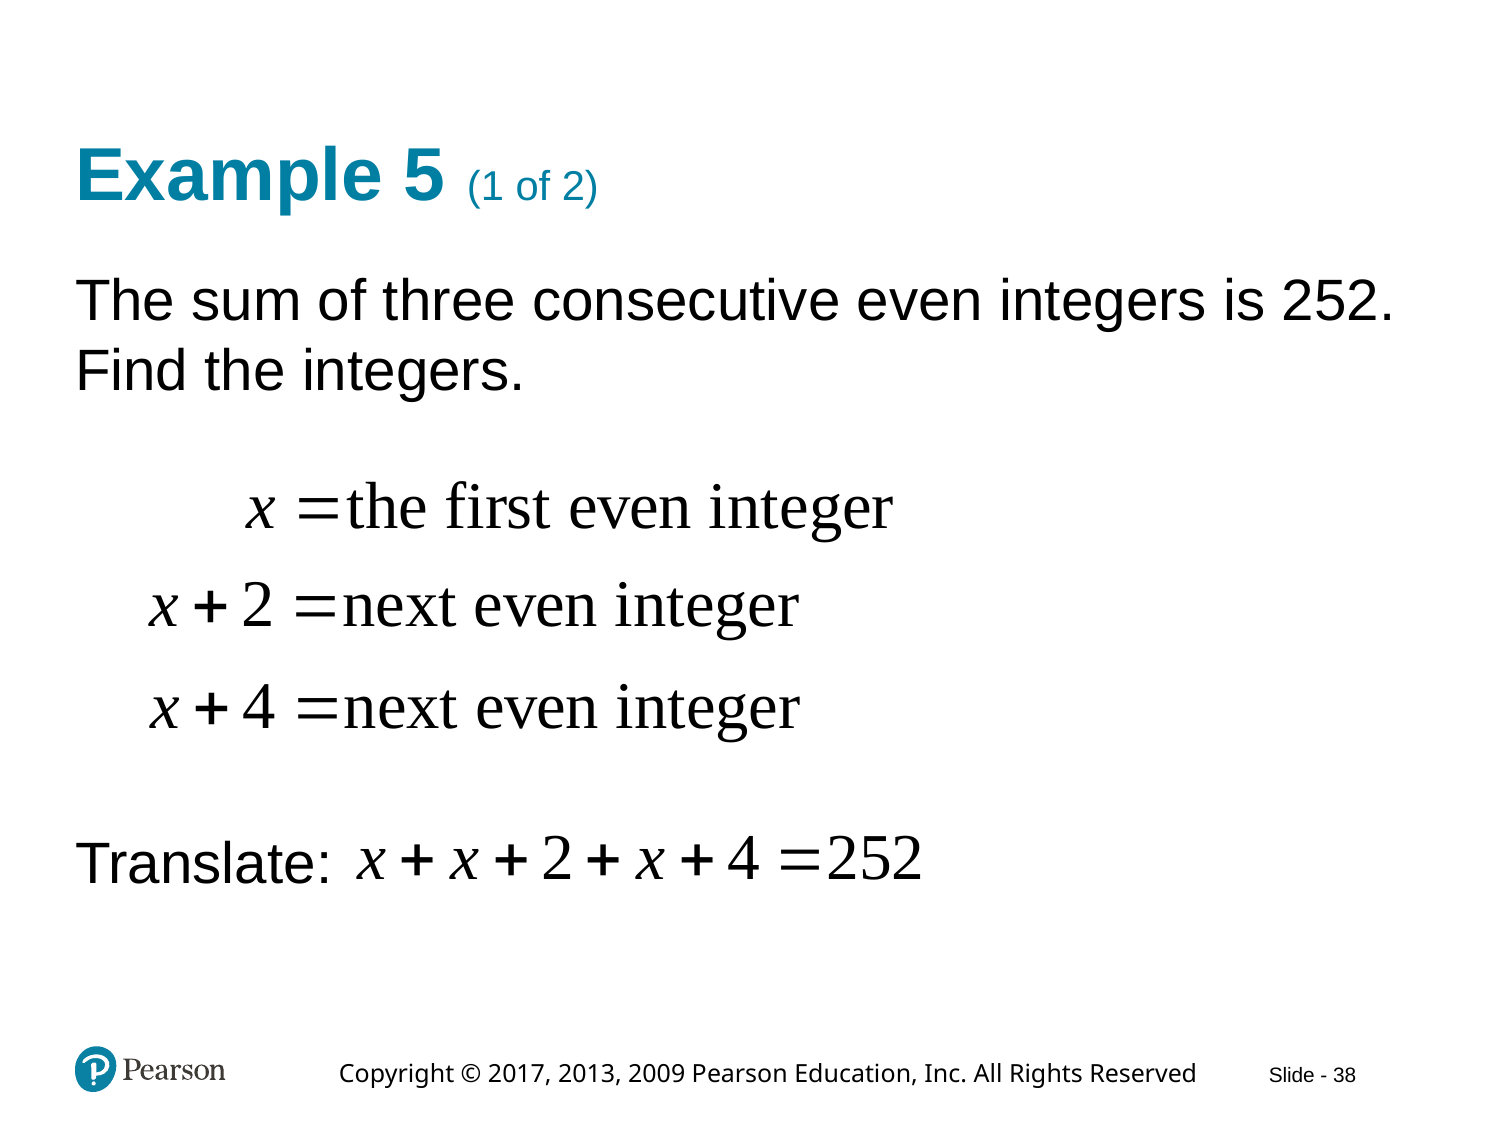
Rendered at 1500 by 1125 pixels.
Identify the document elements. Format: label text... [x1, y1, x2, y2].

chart [141, 572, 807, 647]
chart [239, 474, 902, 550]
title Example 5 (1 of 2) [75, 35, 1425, 216]
chart [143, 674, 809, 749]
list Translate: [75, 825, 350, 900]
list The sum of three consecutive even integers is 252. Find the integers. [75, 262, 1425, 403]
chart [350, 829, 929, 887]
